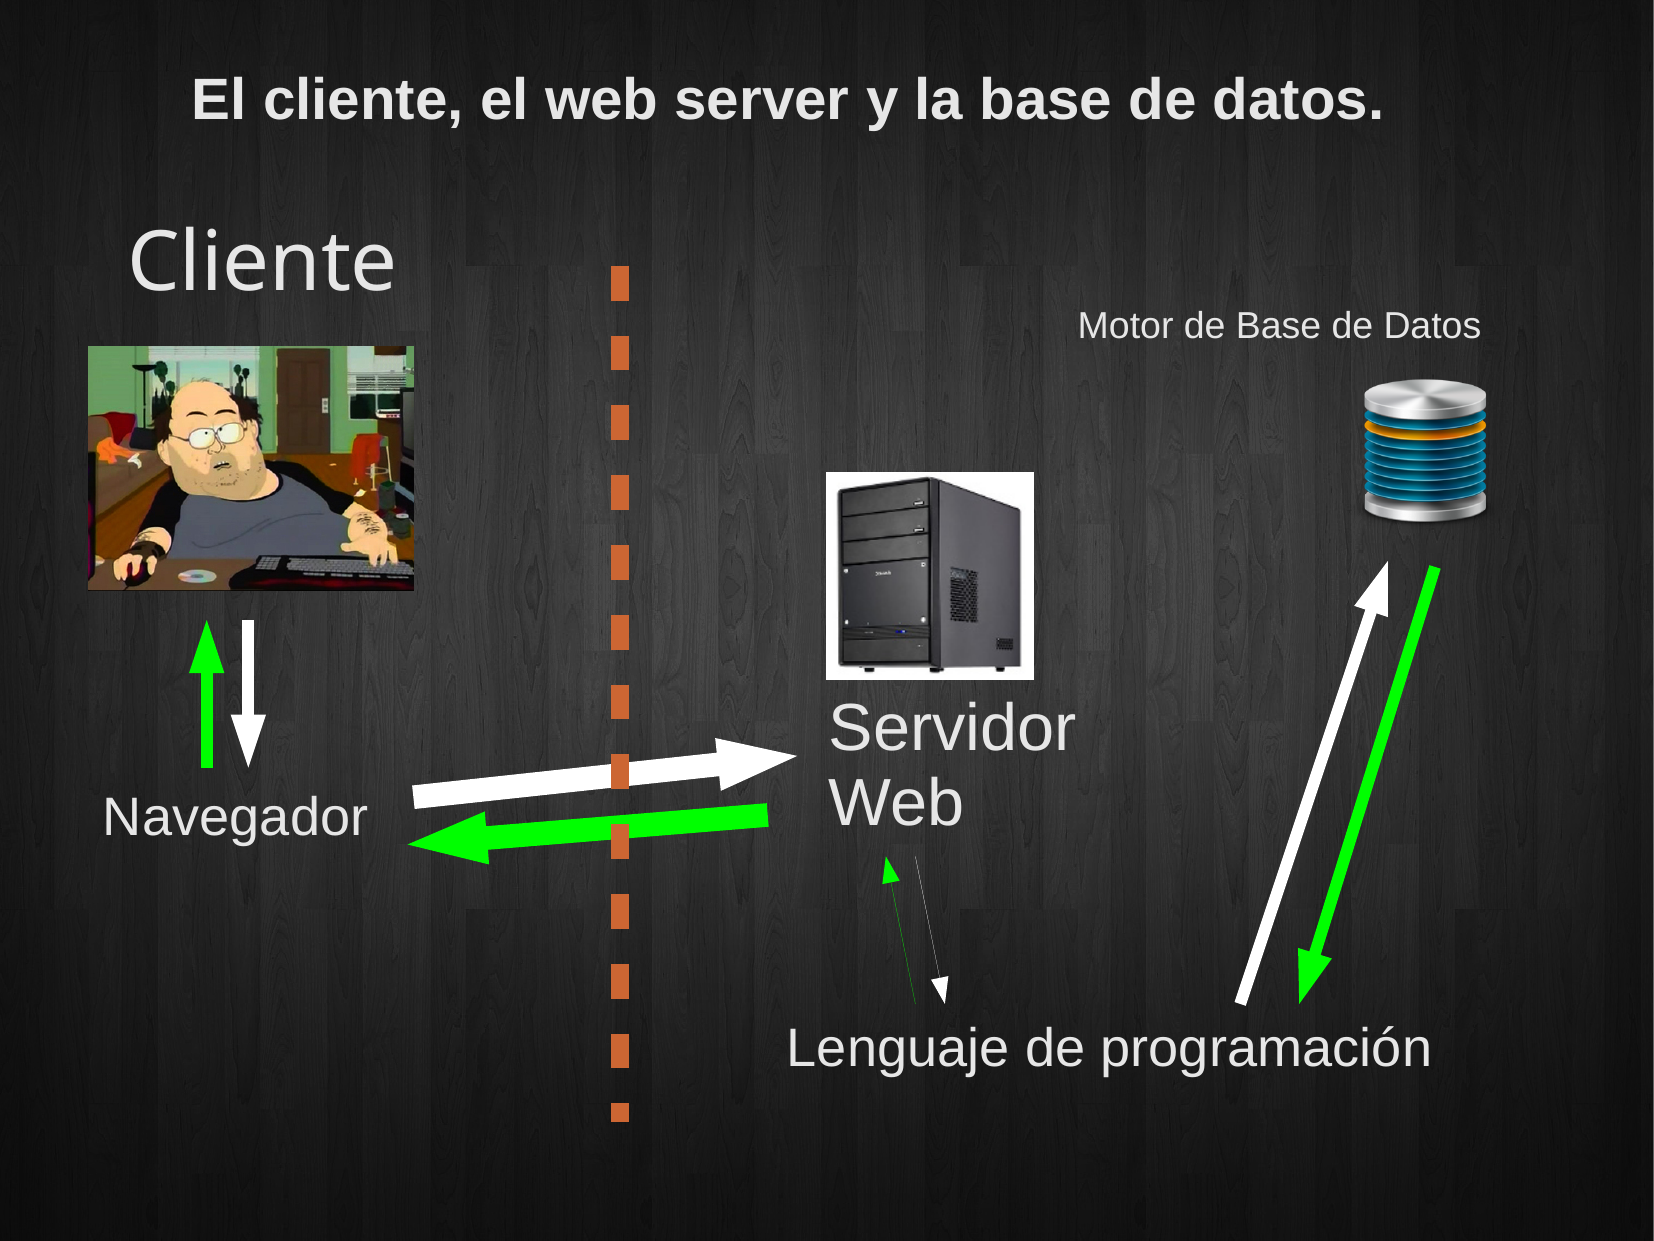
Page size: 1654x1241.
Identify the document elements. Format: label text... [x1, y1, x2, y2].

text_box Cliente [112, 194, 438, 362]
text_box Navegador [88, 779, 384, 855]
text_box Servidor Web [813, 682, 1093, 939]
picture [0, 0, 1654, 1241]
text_box Motor de Base de Datos [1062, 297, 1497, 355]
text_box El cliente, el web server y la base de datos. [177, 59, 1506, 139]
text_box Lenguaje de programación [771, 1009, 1449, 1086]
